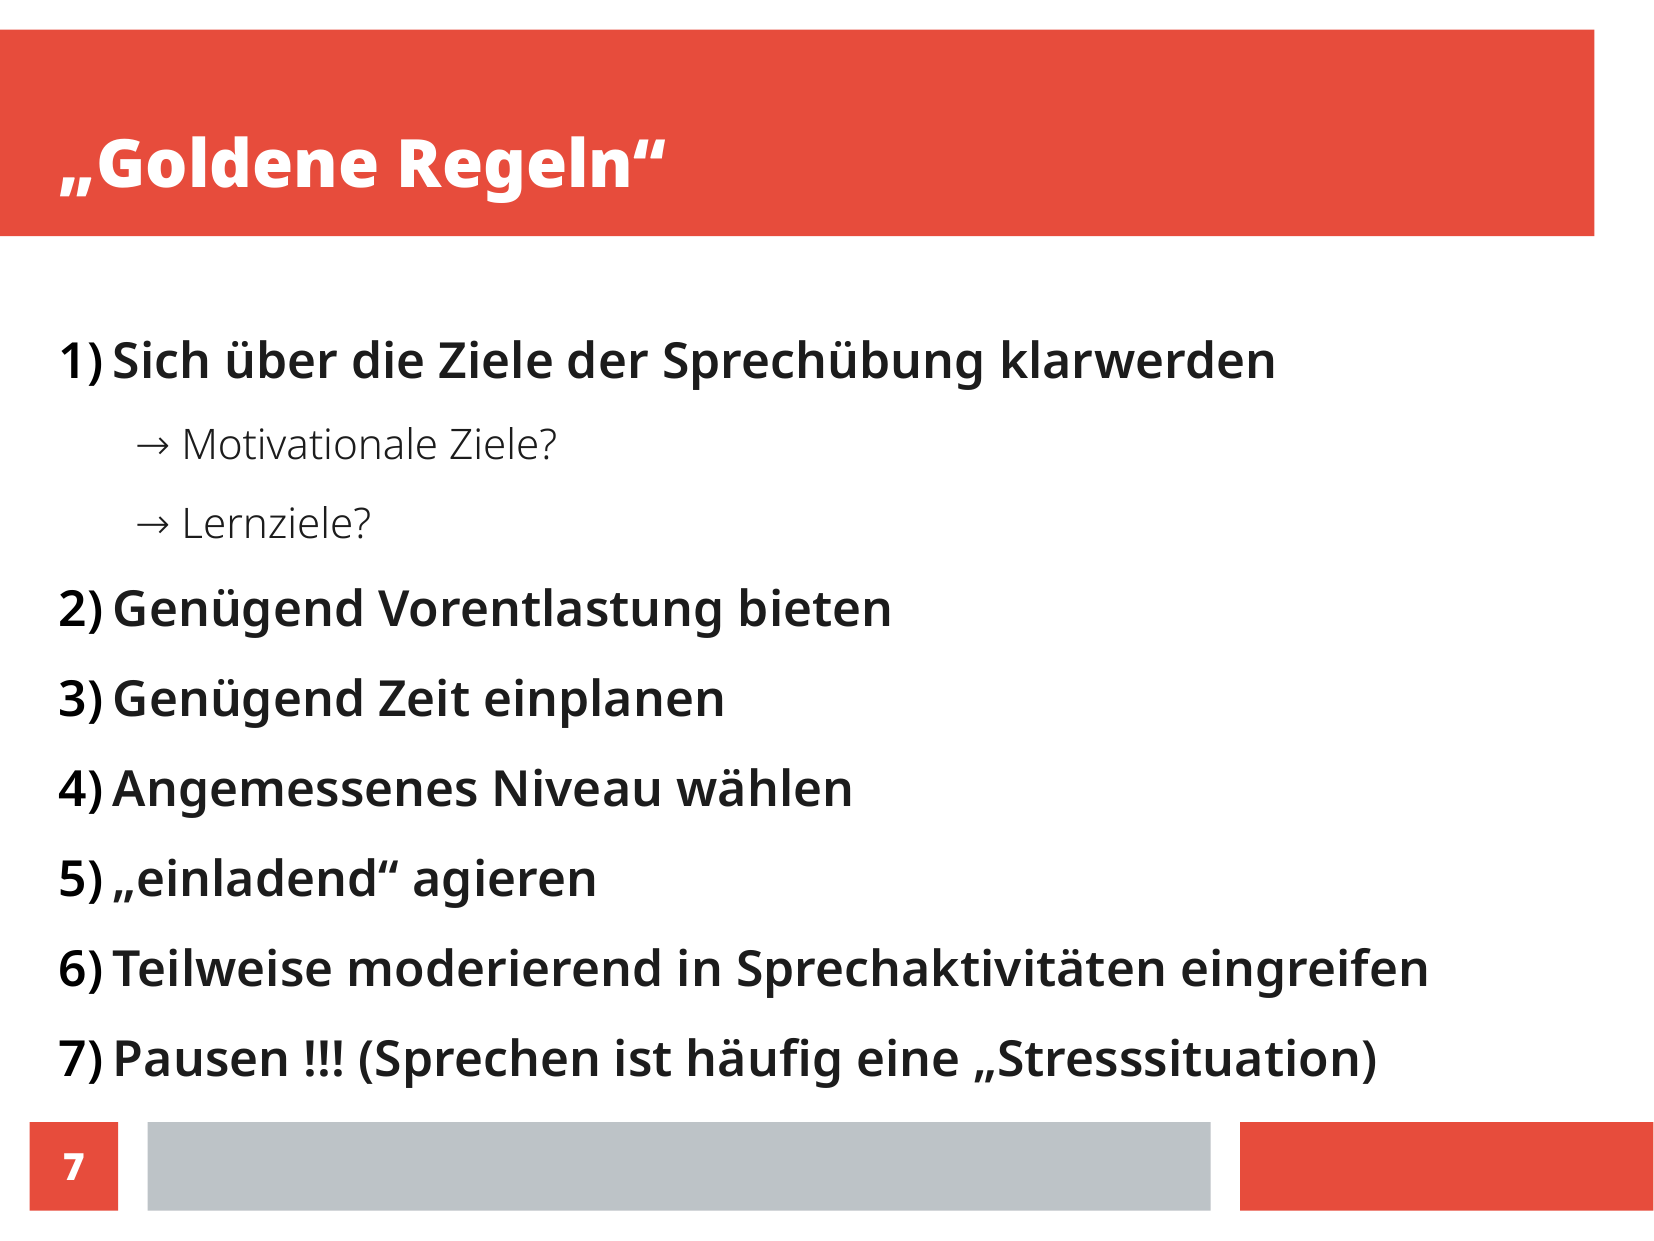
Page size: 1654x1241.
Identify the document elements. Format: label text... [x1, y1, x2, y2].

title „Goldene Regeln“ [59, 59, 1595, 207]
list Sich über die Ziele der Sprechübung klarwerden → Motivationale Ziele? → Lernziele? Genügend Vorentlastung bieten Genügend Zeit einplanen Angemessenes Niveau wählen „einladend“ agieren Teilweise moderierend in Sprechaktivitäten eingreifen Pausen !!! (Sprechen ist häufig eine „Stresssituation) [59, 324, 1565, 1093]
